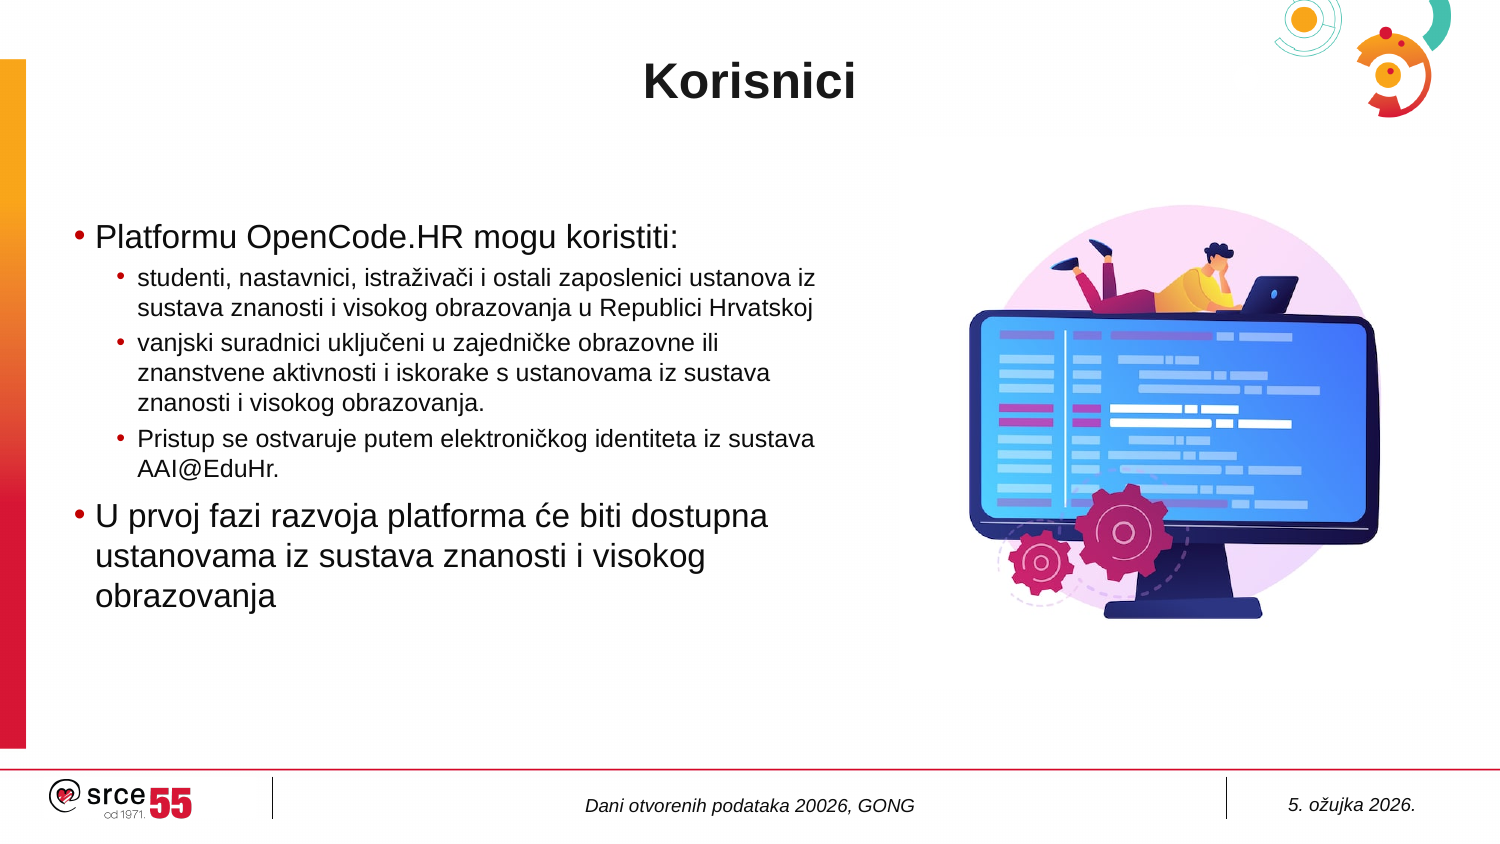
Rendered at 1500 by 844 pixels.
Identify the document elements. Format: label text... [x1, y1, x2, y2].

picture [0, 0, 1500, 844]
title Korisnici [103, 1, 1397, 165]
list Platformu OpenCode.HR mogu koristiti: studenti, nastavnici, istraživači i ostali zaposlenici ustanova iz sustava znanosti i visokog obrazovanja u Republici Hrvatskoj vanjski suradnici uključeni u zajedničke obrazovne ili znanstvene aktivnosti i iskorake s ustanovama iz sustava znanosti i visokog obrazovanja. Pristup se ostvaruje putem elektroničkog identiteta iz sustava AAI@EduHr. U prvoj fazi razvoja platforma će biti dostupna ustanovama iz sustava znanosti i visokog obrazovanja [58, 207, 867, 744]
slide_number 5. ožujka 2026. [1254, 781, 1451, 827]
footer Dani otvorenih podataka 20026, GONG [338, 782, 1162, 828]
